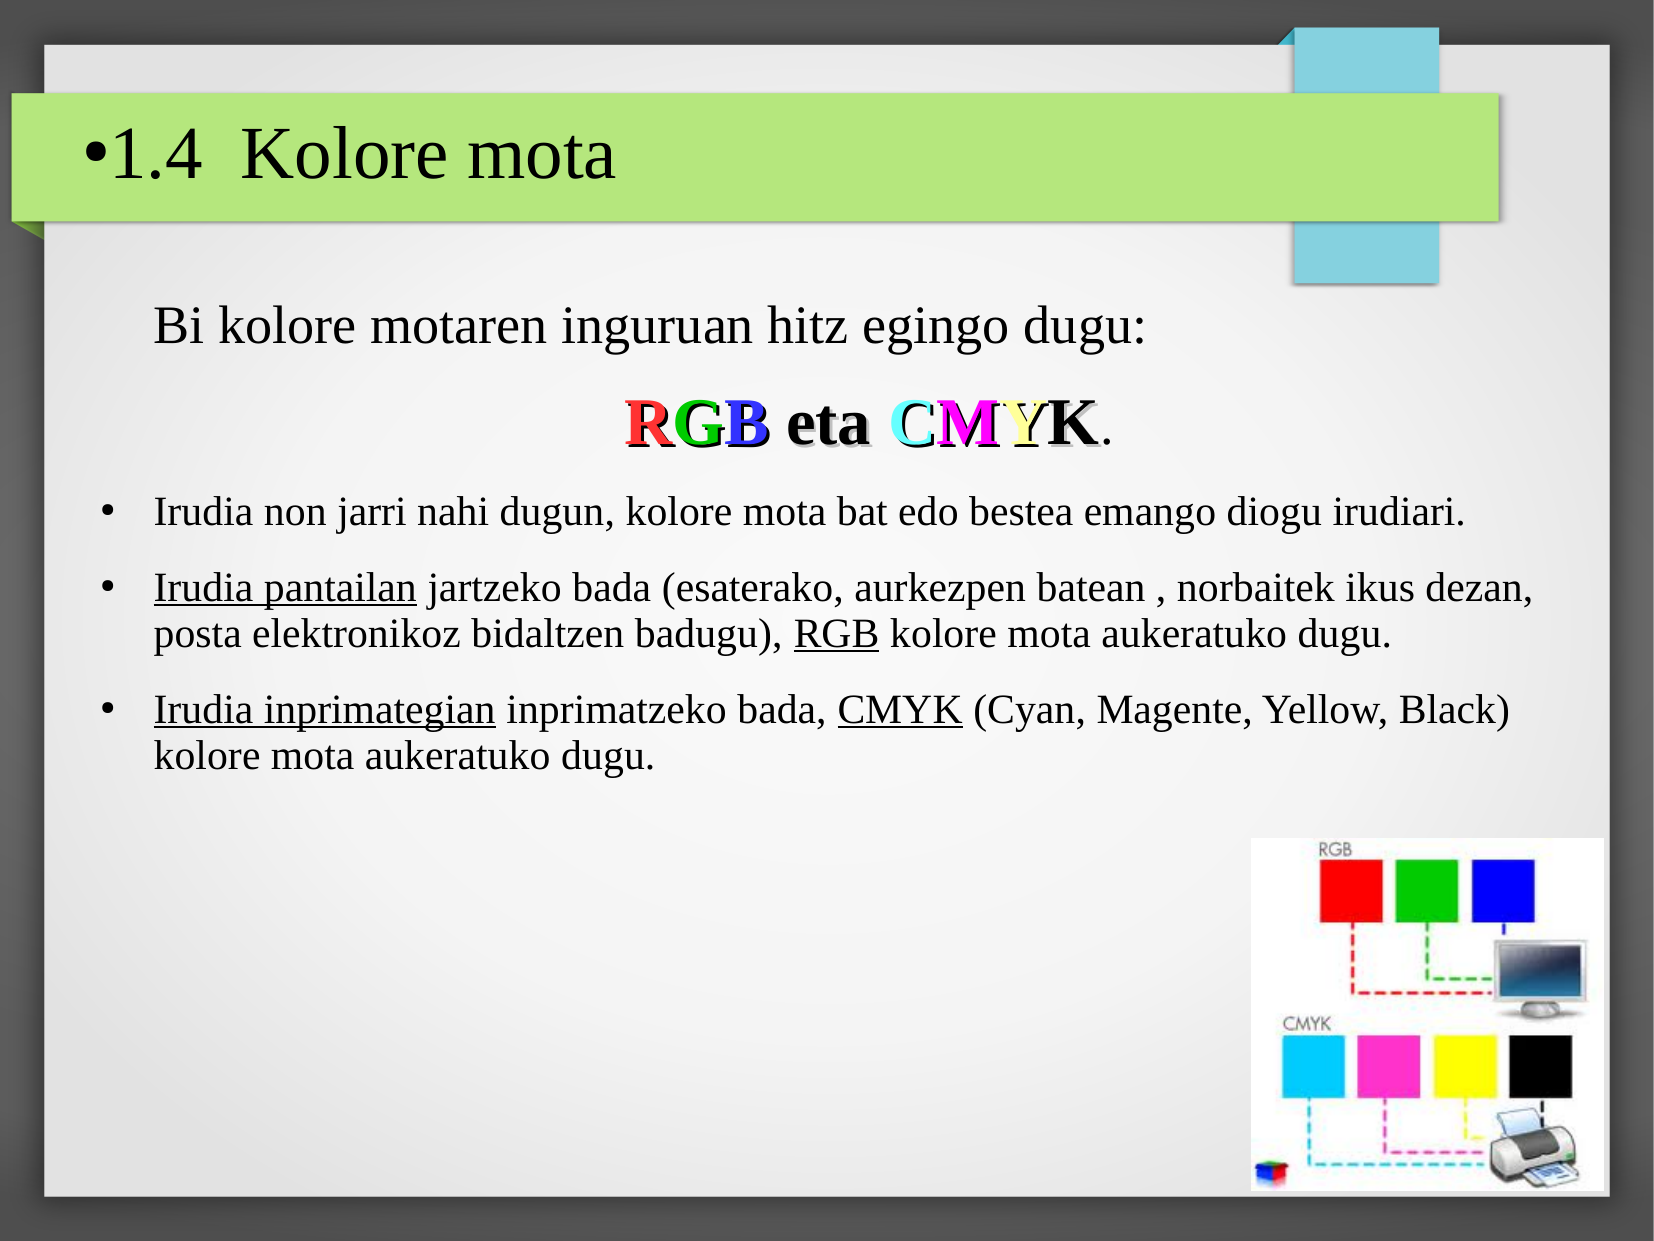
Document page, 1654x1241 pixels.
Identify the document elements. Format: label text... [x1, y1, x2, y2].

picture [0, 0, 1654, 1241]
list Bi kolore motaren inguruan hitz egingo dugu: RGB eta CMYK. Irudia non jarri nahi dugun, kolore mota bat edo bestea emango diogu irudiari. Irudia pantailan jartzeko bada (esaterako, aurkezpen batean , norbaitek ikus dezan, posta elektronikoz bidaltzen badugu), RGB kolore mota aukeratuko dugu. Irudia inprimategian inprimatzeko bada, CMYK (Cyan, Magente, Yellow, Black) kolore mota aukeratuko dugu. [82, 295, 1571, 1015]
title 1.4 Kolore mota [82, 94, 1264, 213]
